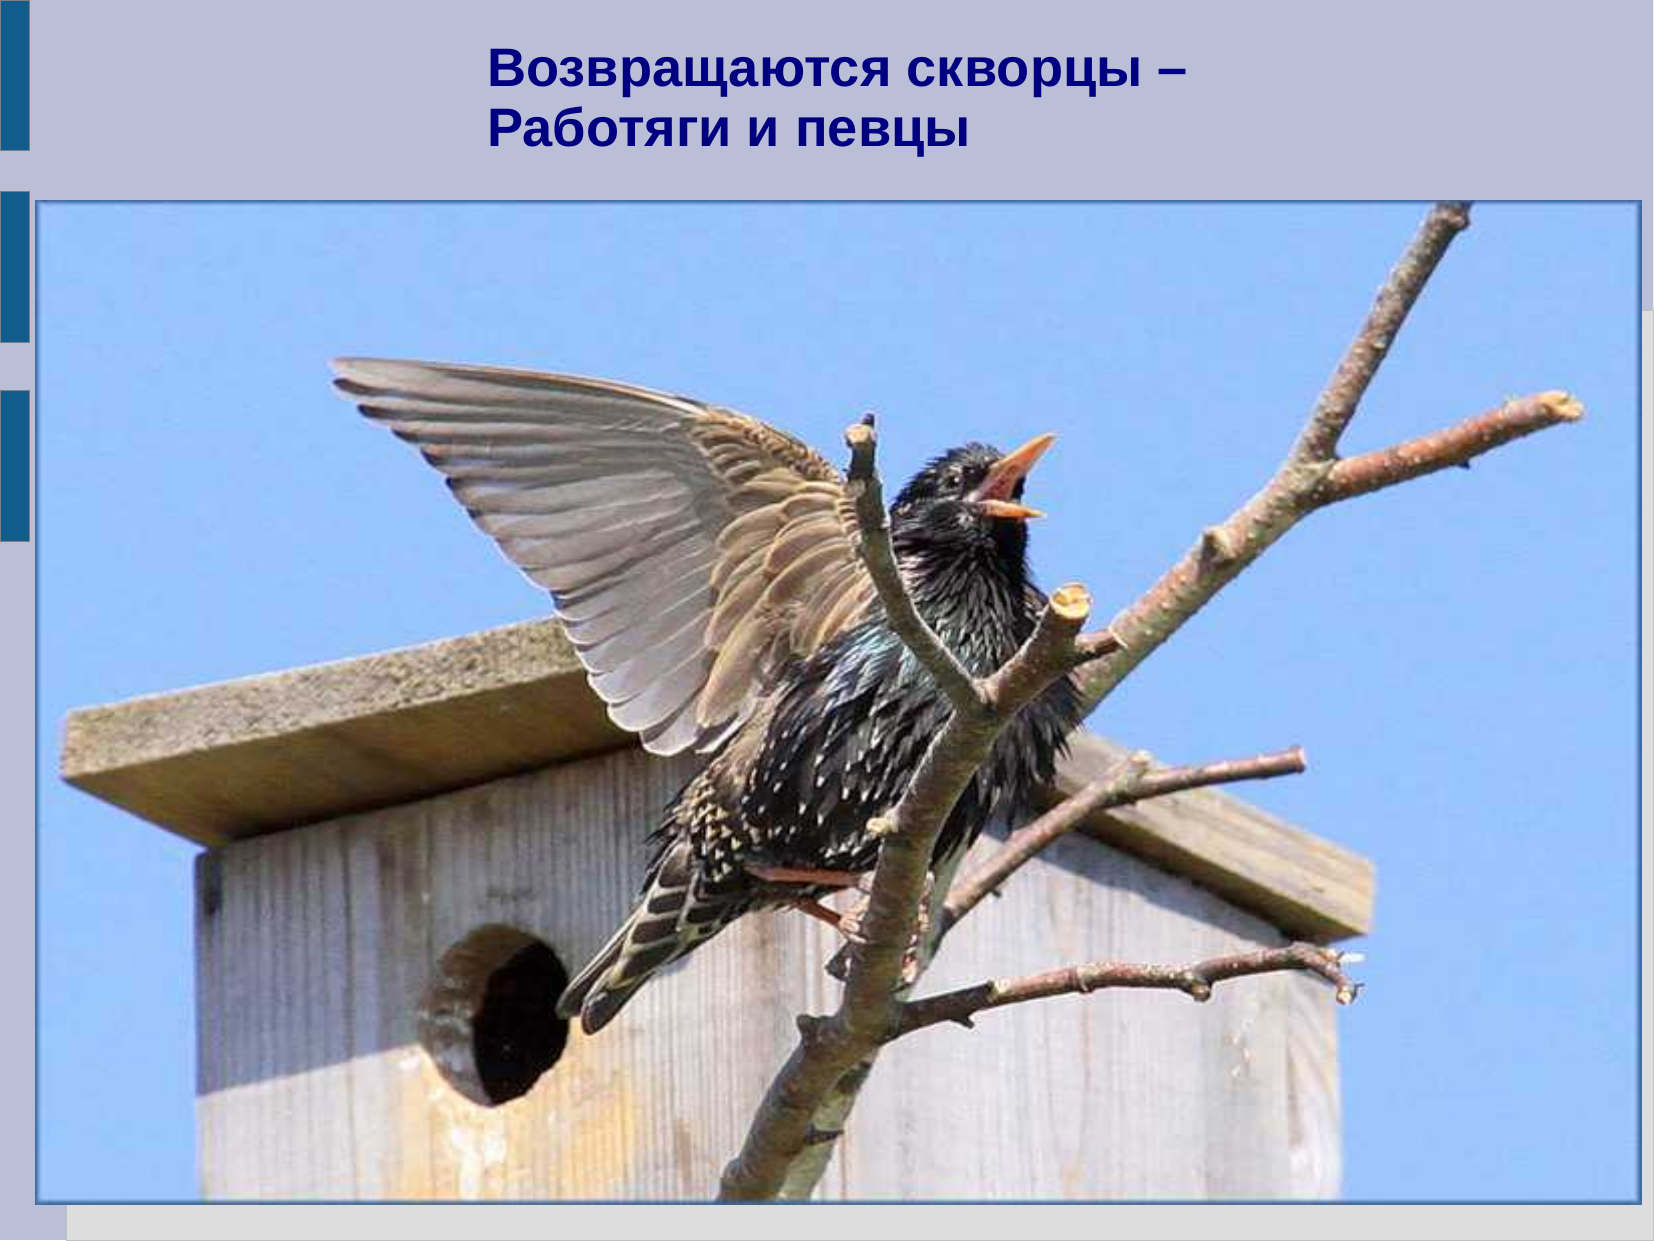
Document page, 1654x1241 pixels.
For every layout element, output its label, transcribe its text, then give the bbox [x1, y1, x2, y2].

text_box Возвращаются скворцы – Работяги и певцы [472, 29, 1359, 169]
picture [35, 200, 1642, 1205]
